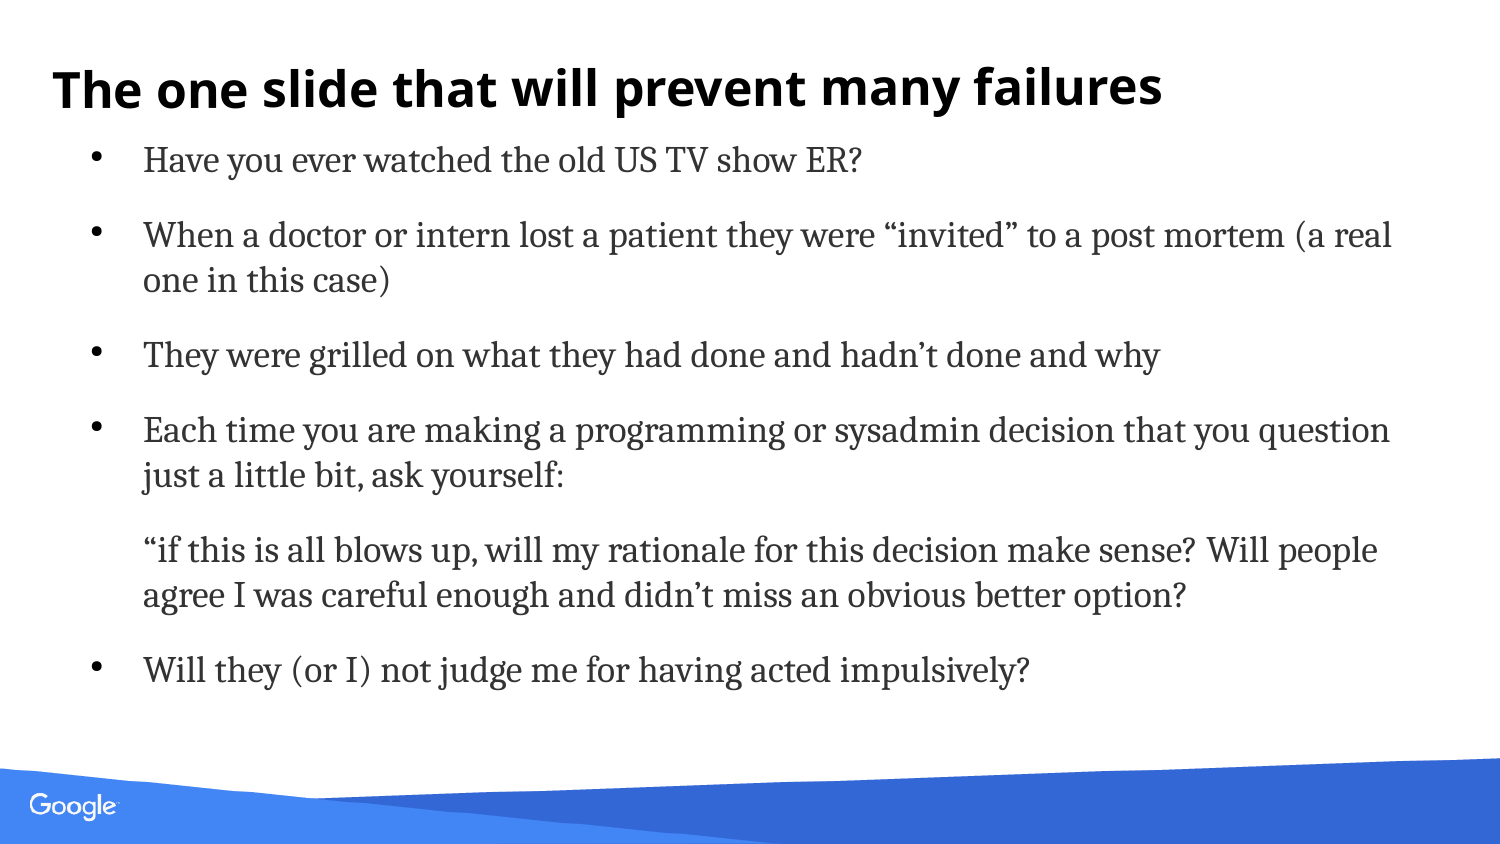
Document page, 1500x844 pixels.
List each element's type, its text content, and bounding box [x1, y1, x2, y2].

picture [493, 682, 502, 689]
picture [729, 682, 738, 689]
text_box The one slide that will prevent many failures [37, 38, 1500, 165]
list Have you ever watched the old US TV show ER? When a doctor or intern lost a patient they were “invited” to a post mortem (a real one in this case) They were grilled on what they had done and hadn’t done and why Each time you are making a programming or sysadmin decision that you question just a little bit, ask yourself: “if this is all blows up, will my rationale for this decision make sense? Will people agree I was careful enough and didn’t miss an obvious better option? Will they (or I) not judge me for having acted impulsively? [57, 160, 1456, 681]
picture [0, 0, 1500, 844]
